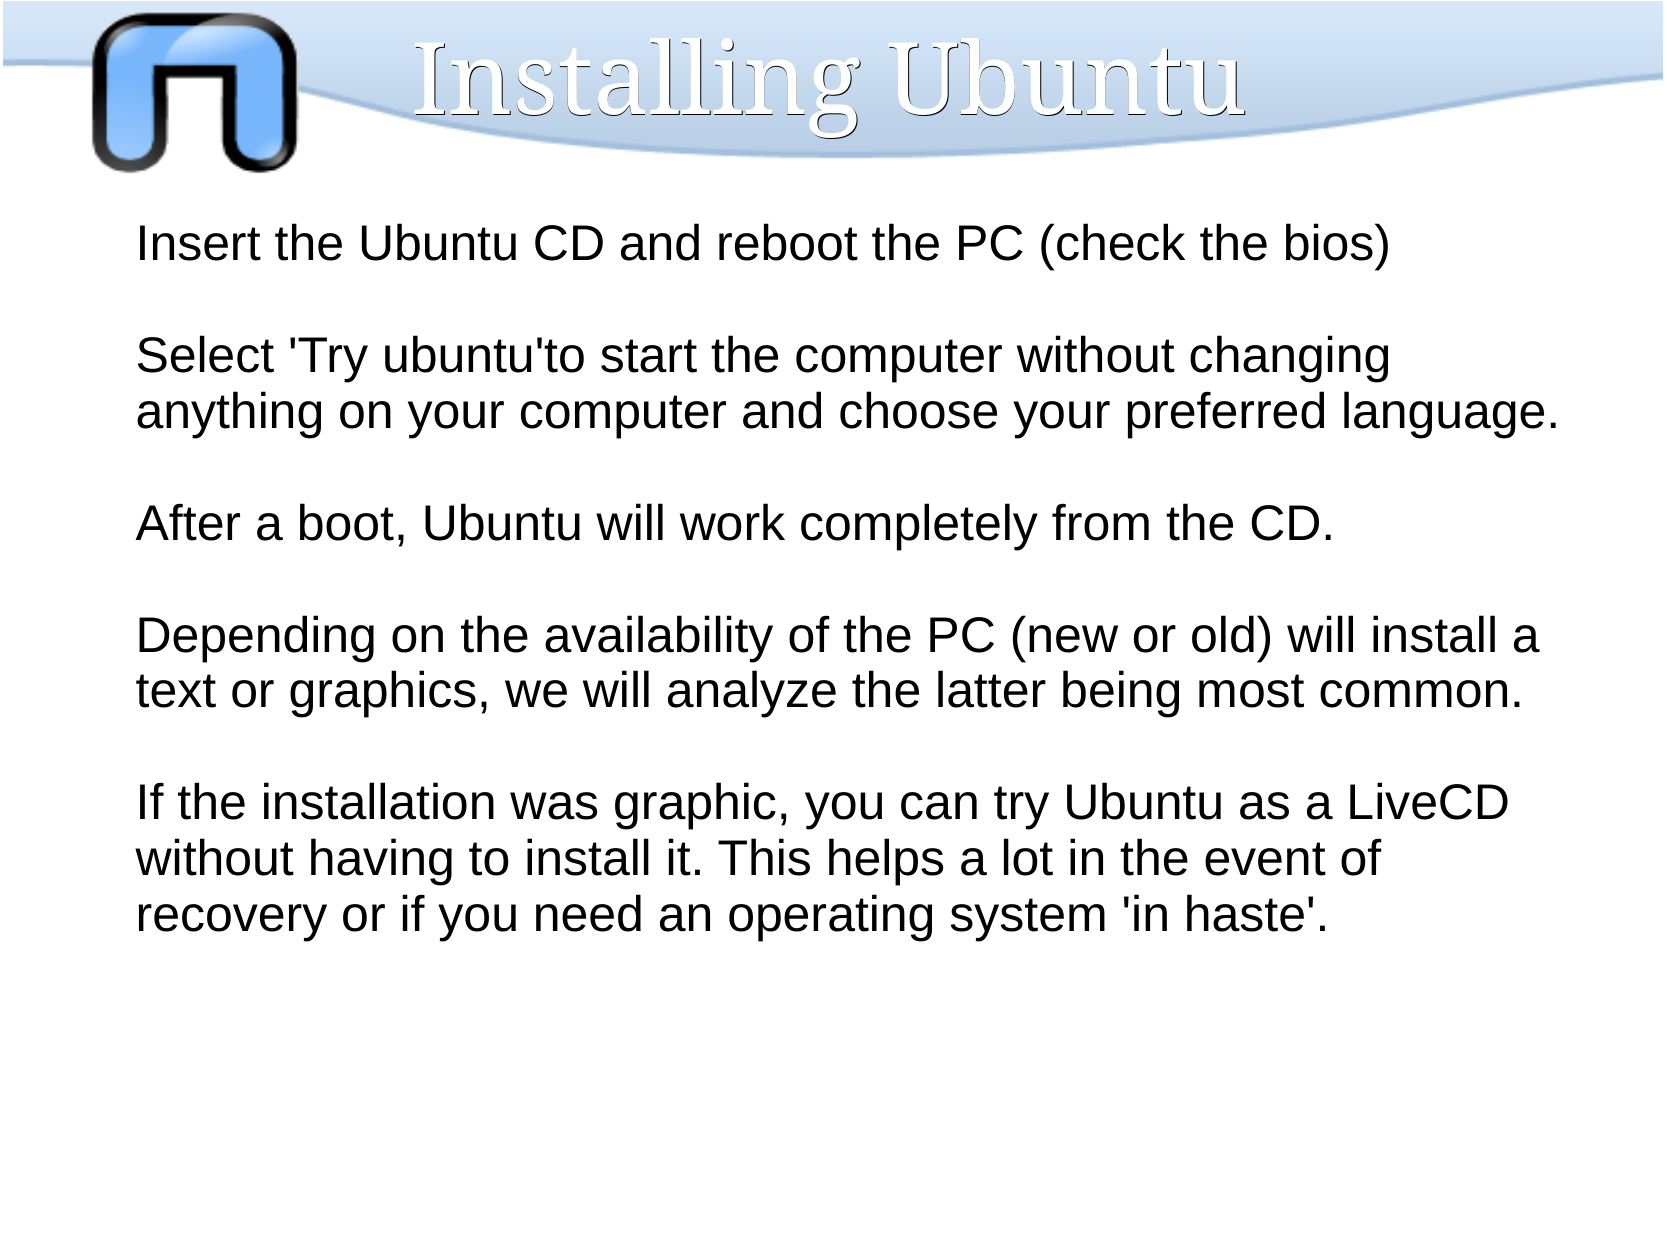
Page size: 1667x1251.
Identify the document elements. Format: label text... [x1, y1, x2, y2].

text_box Installing Ubuntu [397, 0, 1433, 272]
picture [0, 0, 1667, 1251]
list Insert the Ubuntu CD and reboot the PC (check the bios) Select 'Try ubuntu'to start the computer without changing anything on your computer and choose your preferred language. After a boot, Ubuntu will work completely from the CD. Depending on the availability of the PC (new or old) will install a text or graphics, we will analyze the latter being most common. If the installation was graphic, you can try Ubuntu as a LiveCD without having to install it. This helps a lot in the event of recovery or if you need an operating system 'in haste'. [129, 211, 1582, 1141]
